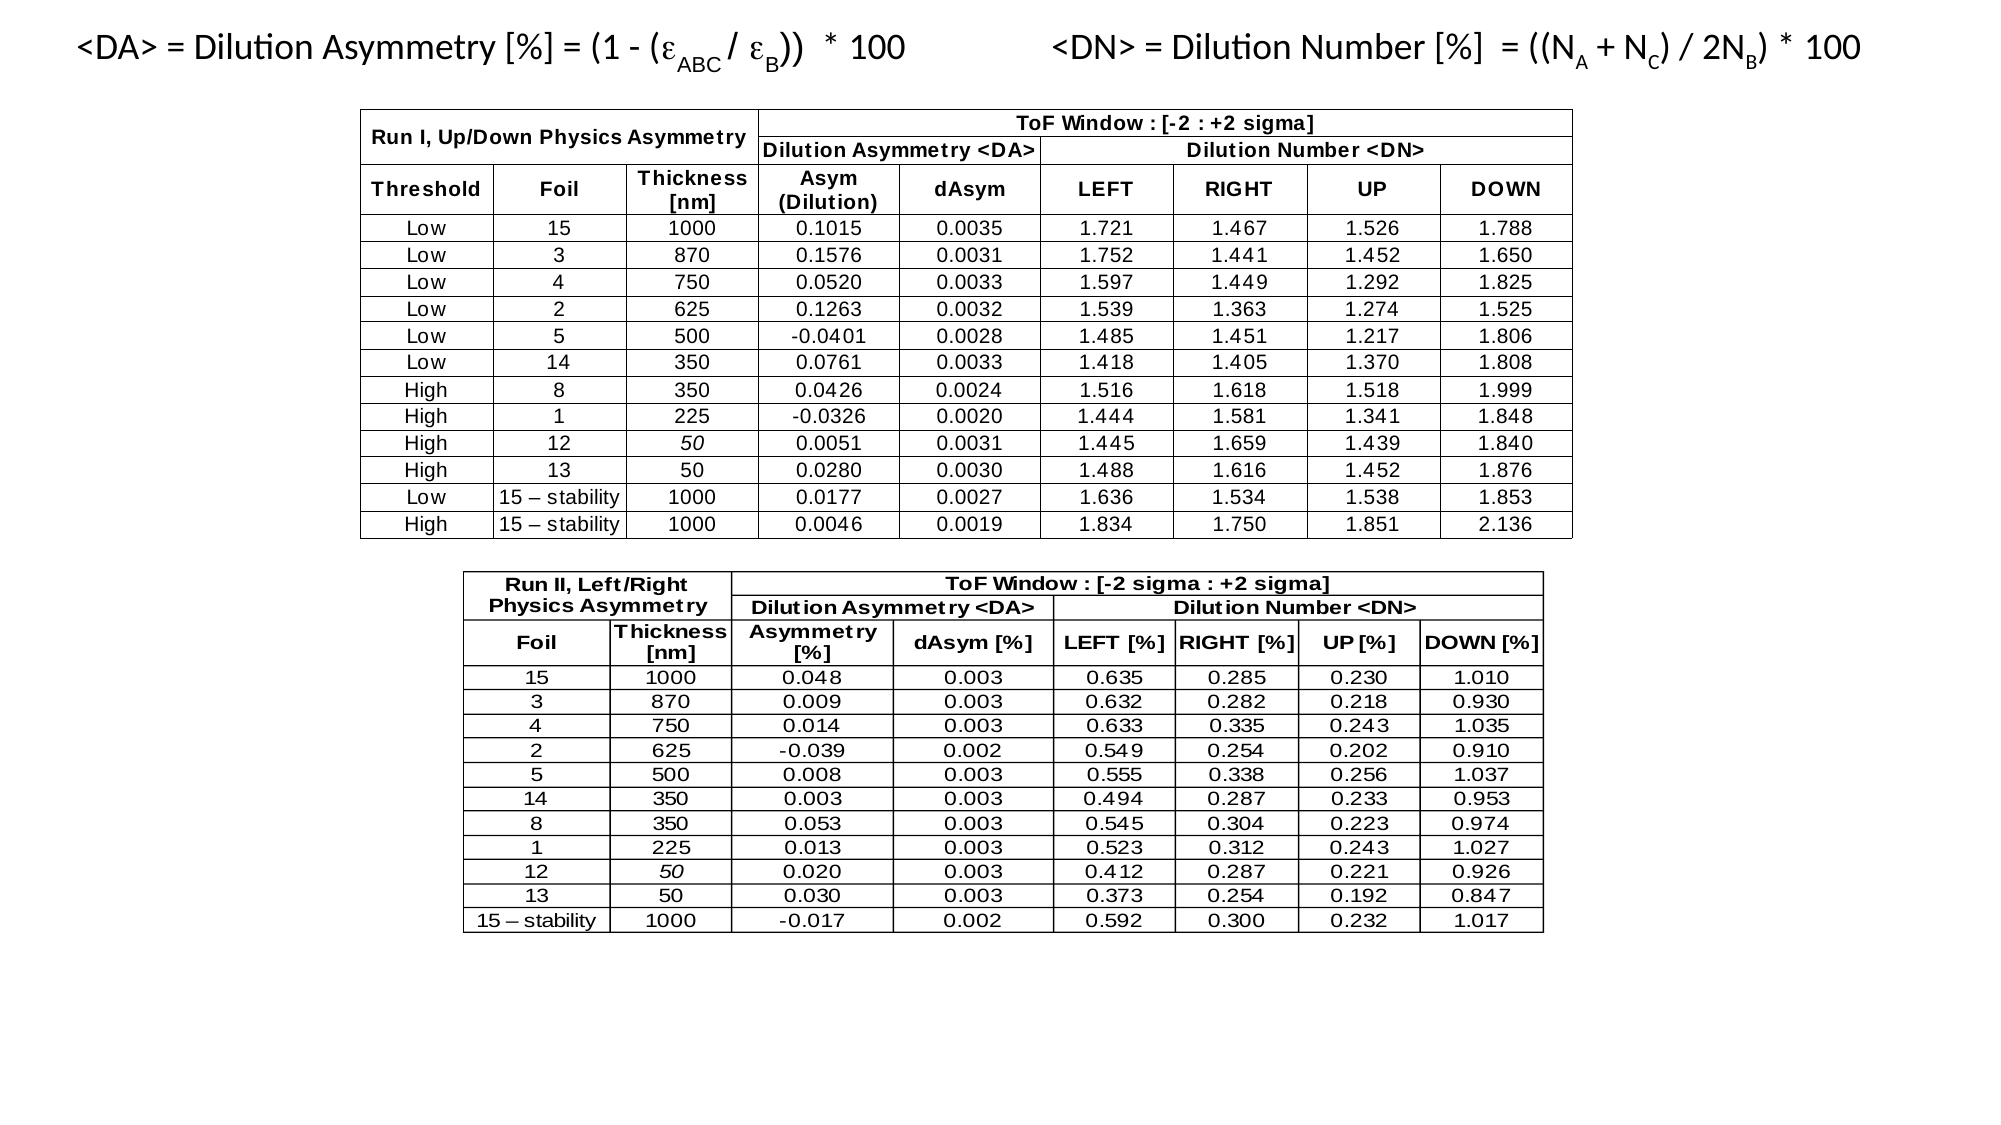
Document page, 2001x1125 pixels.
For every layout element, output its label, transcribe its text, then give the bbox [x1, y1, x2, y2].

chart [359, 109, 1576, 540]
chart [463, 571, 1546, 976]
text_box <DA> = Dilution Asymmetry [%] = (1 - (eABC / eB)) * 100 <DN> = Dilution Number [%] = ((NA + NC) / 2NB) * 100 [26, 15, 1981, 129]
